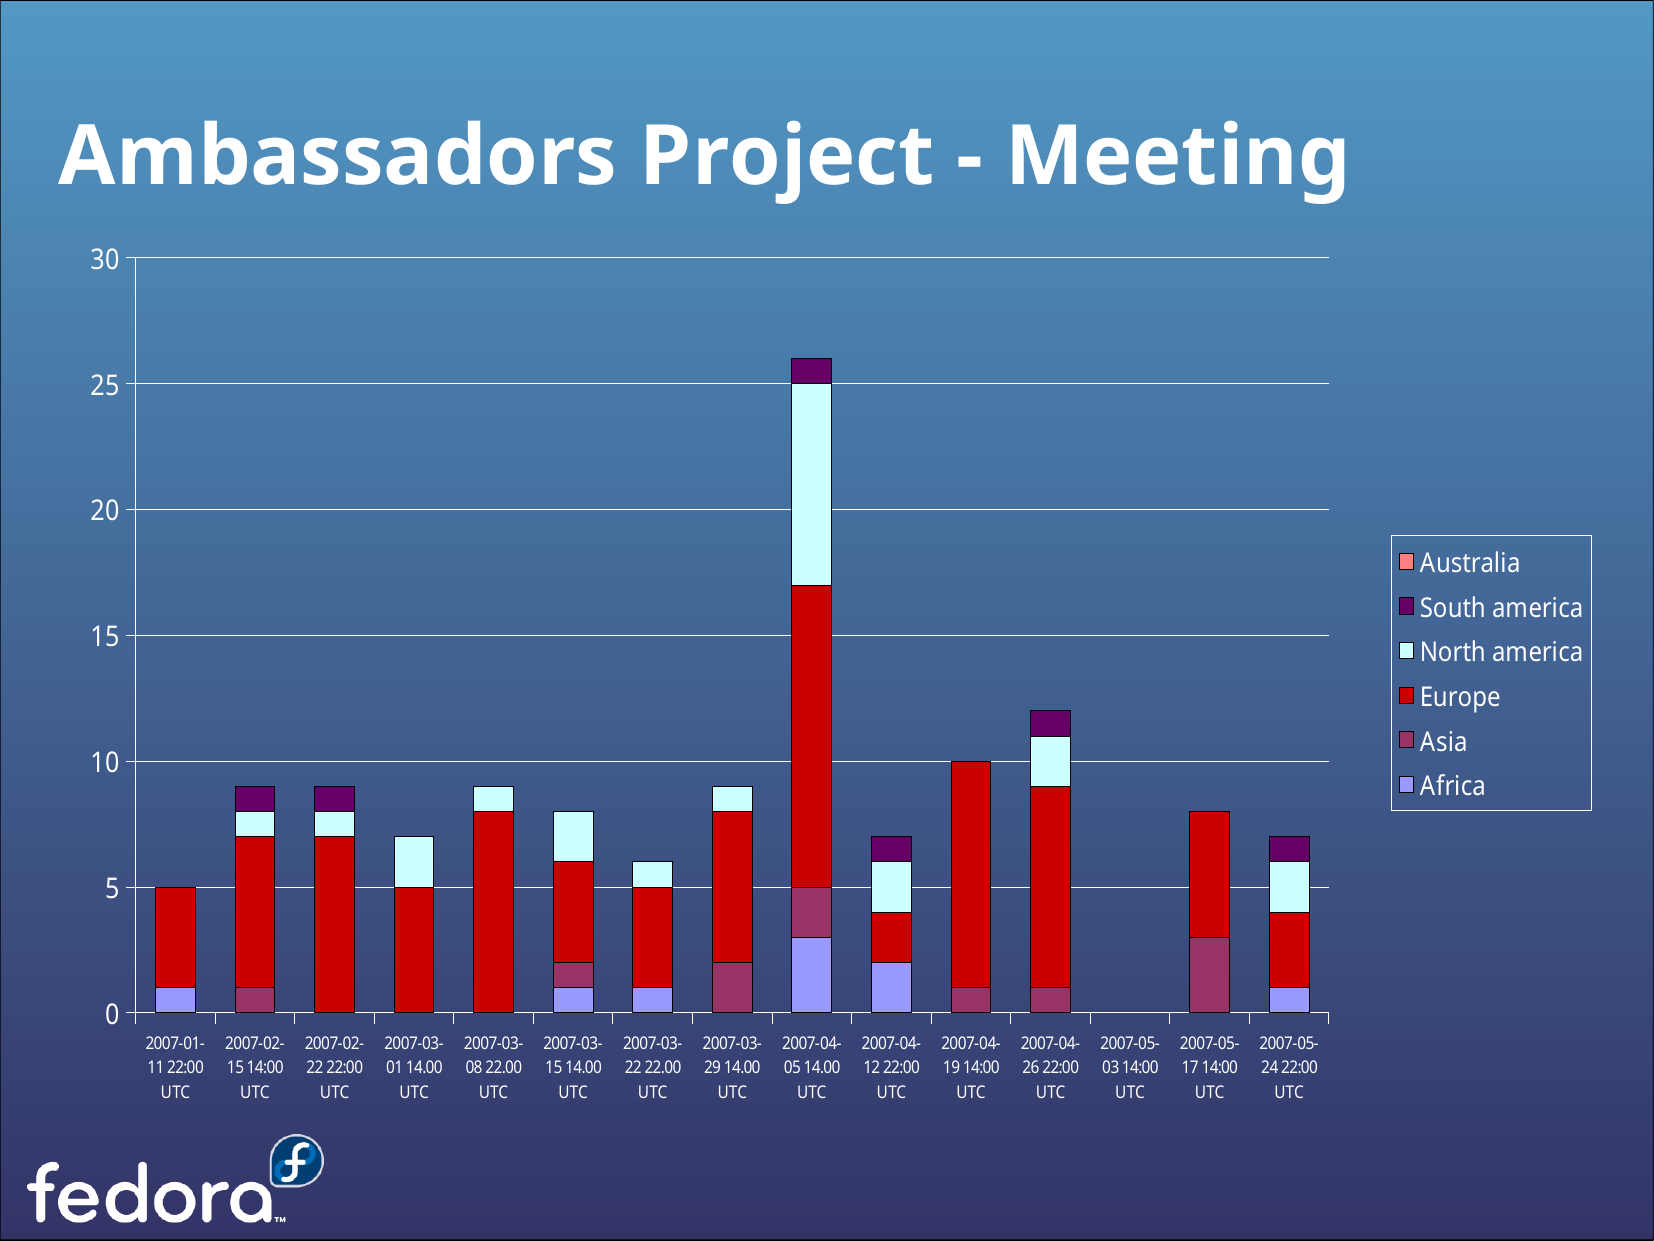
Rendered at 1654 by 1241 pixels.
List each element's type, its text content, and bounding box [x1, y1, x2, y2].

title Ambassadors Project - Meeting [59, 88, 1624, 206]
chart [59, 206, 1625, 1123]
picture [26, 1133, 325, 1223]
